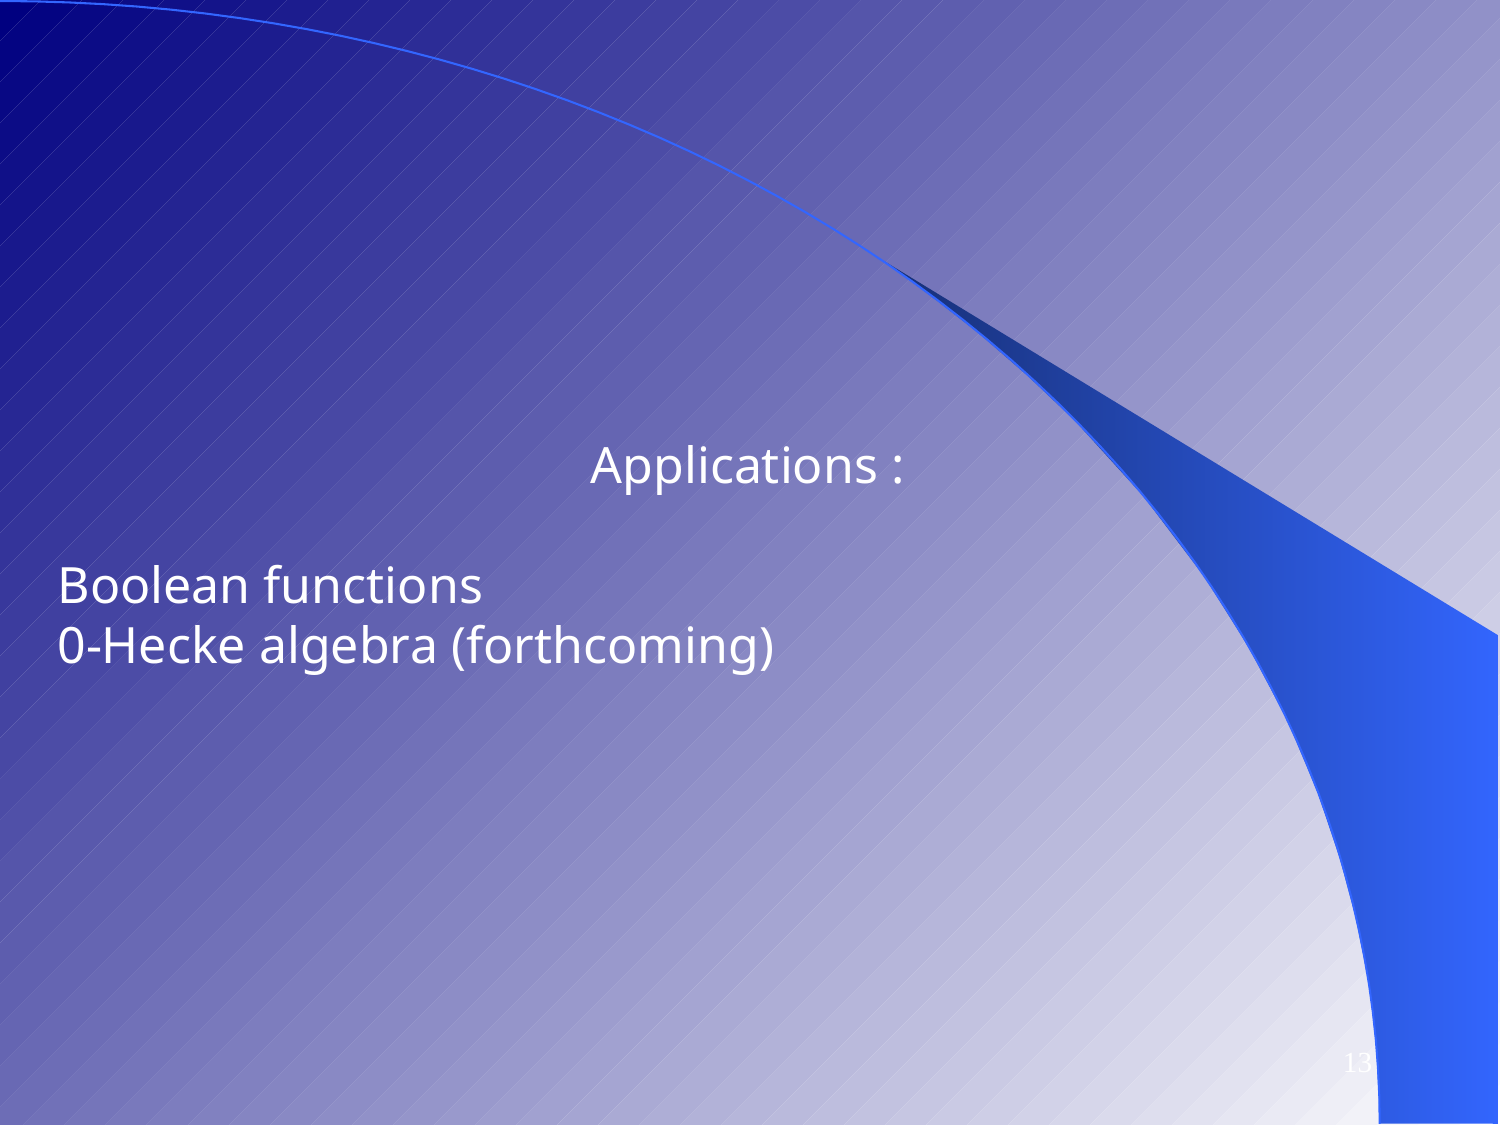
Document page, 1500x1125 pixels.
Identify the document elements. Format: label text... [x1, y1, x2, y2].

text_box Applications : Boolean functions 0-Hecke algebra (forthcoming) [29, 366, 1479, 682]
